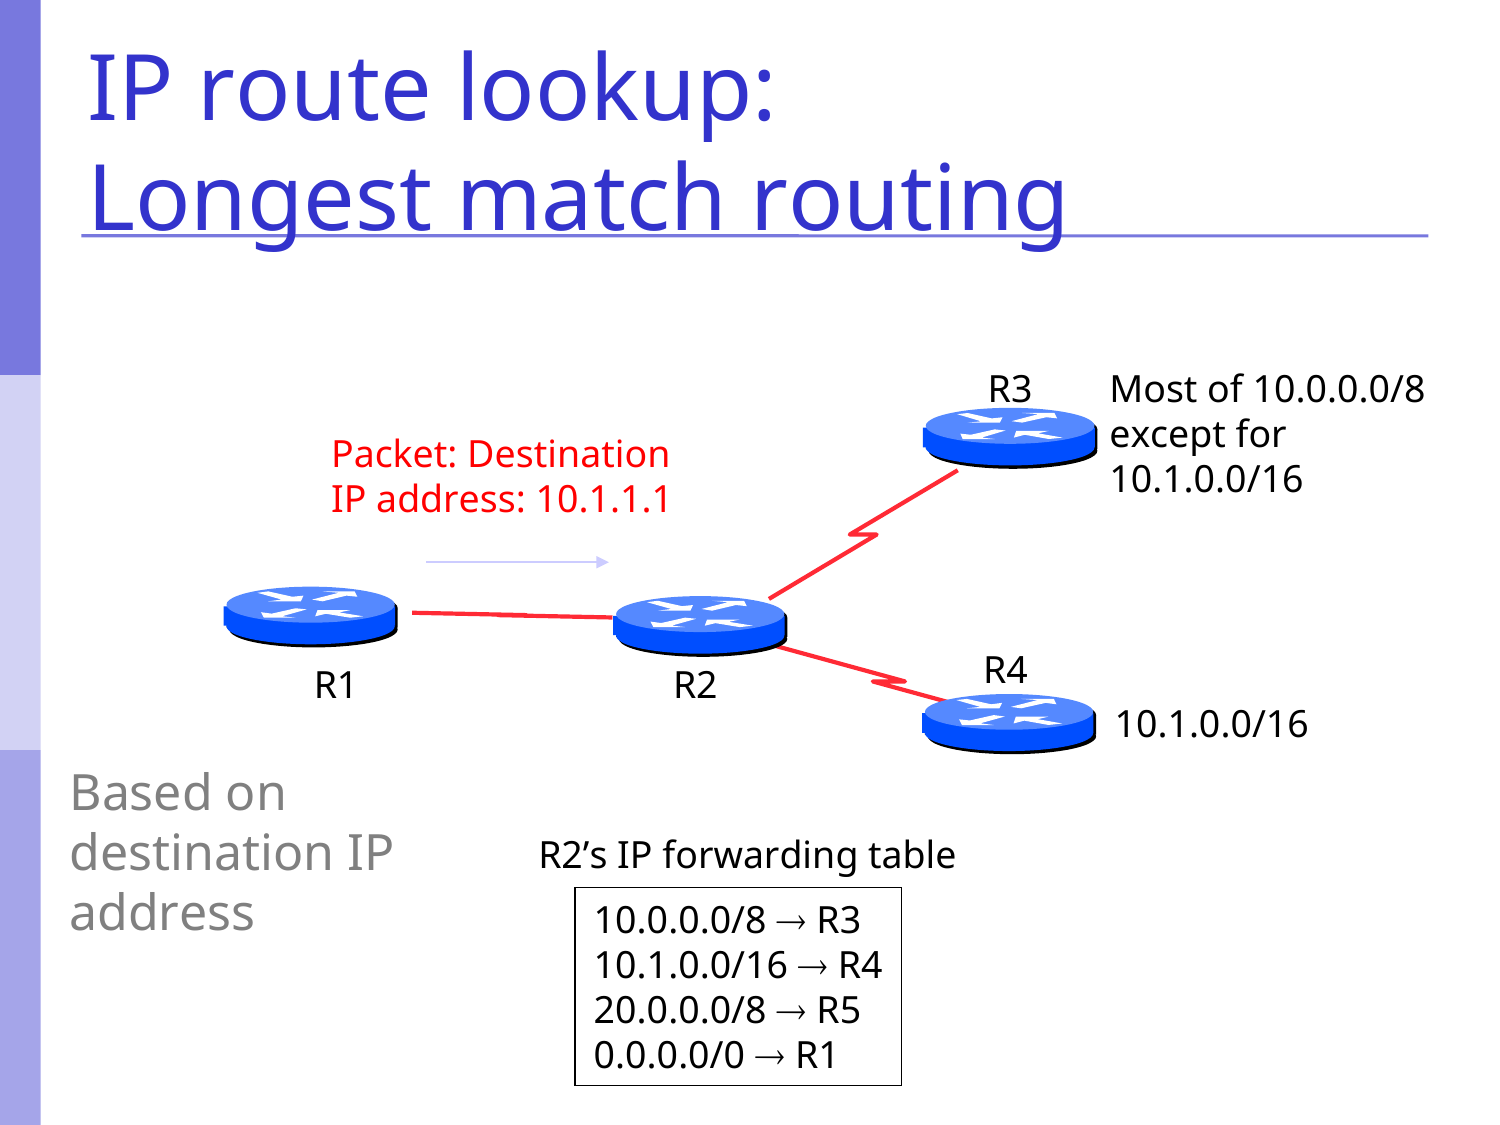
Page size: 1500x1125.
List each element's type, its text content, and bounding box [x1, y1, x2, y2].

text_box R3 [972, 357, 1049, 409]
text_box [922, 407, 1093, 469]
text_box R2 [657, 654, 734, 714]
text_box [223, 586, 398, 648]
text_box Packet: Destination IP address: 10.1.1.1 [313, 421, 692, 530]
text_box IP route lookup: Longest match routing [75, 22, 1394, 256]
text_box 10.0.0.0/8  R3 10.1.0.0/16  R4 20.0.0.0/8  R5 0.0.0.0/0  R1 [575, 887, 902, 1086]
text_box R4 [967, 638, 1044, 699]
text_box R1 [298, 653, 375, 715]
text_box [922, 695, 1097, 755]
text_box R2’s IP forwarding table [519, 821, 976, 885]
text_box Most of 10.0.0.0/8 except for 10.1.0.0/16 [1093, 357, 1497, 509]
text_box Based on destination IP address [51, 751, 475, 950]
text_box 10.1.0.0/16 [1098, 692, 1325, 753]
text_box [613, 596, 788, 657]
